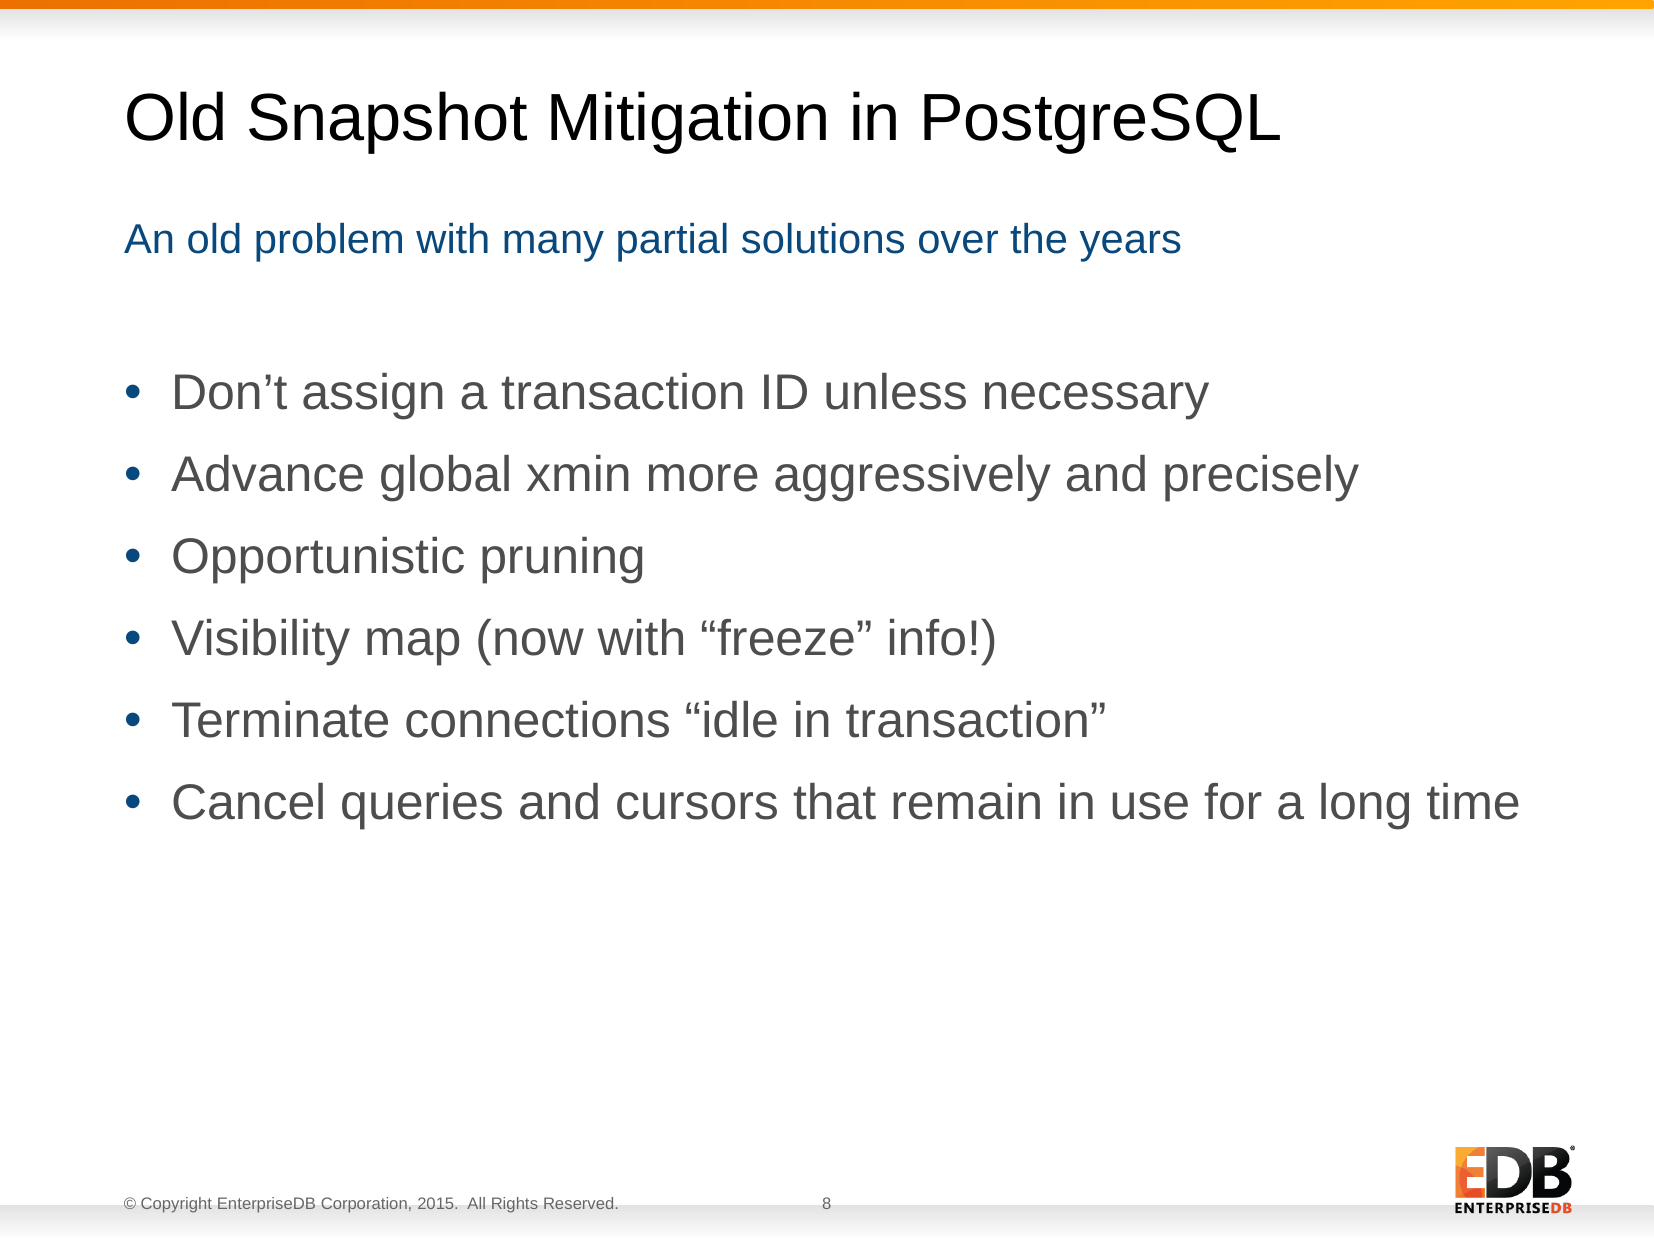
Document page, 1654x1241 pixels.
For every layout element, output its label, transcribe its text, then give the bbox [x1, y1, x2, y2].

list Don’t assign a transaction ID unless necessary Advance global xmin more aggressively and precisely Opportunistic pruning Visibility map (now with “freeze” info!) Terminate connections “idle in transaction” Cancel queries and cursors that remain in use for a long time [109, 356, 1546, 1085]
list An old problem with many partial solutions over the years [109, 208, 1549, 288]
title Old Snapshot Mitigation in PostgreSQL [109, 29, 1546, 208]
picture [1453, 1142, 1576, 1214]
